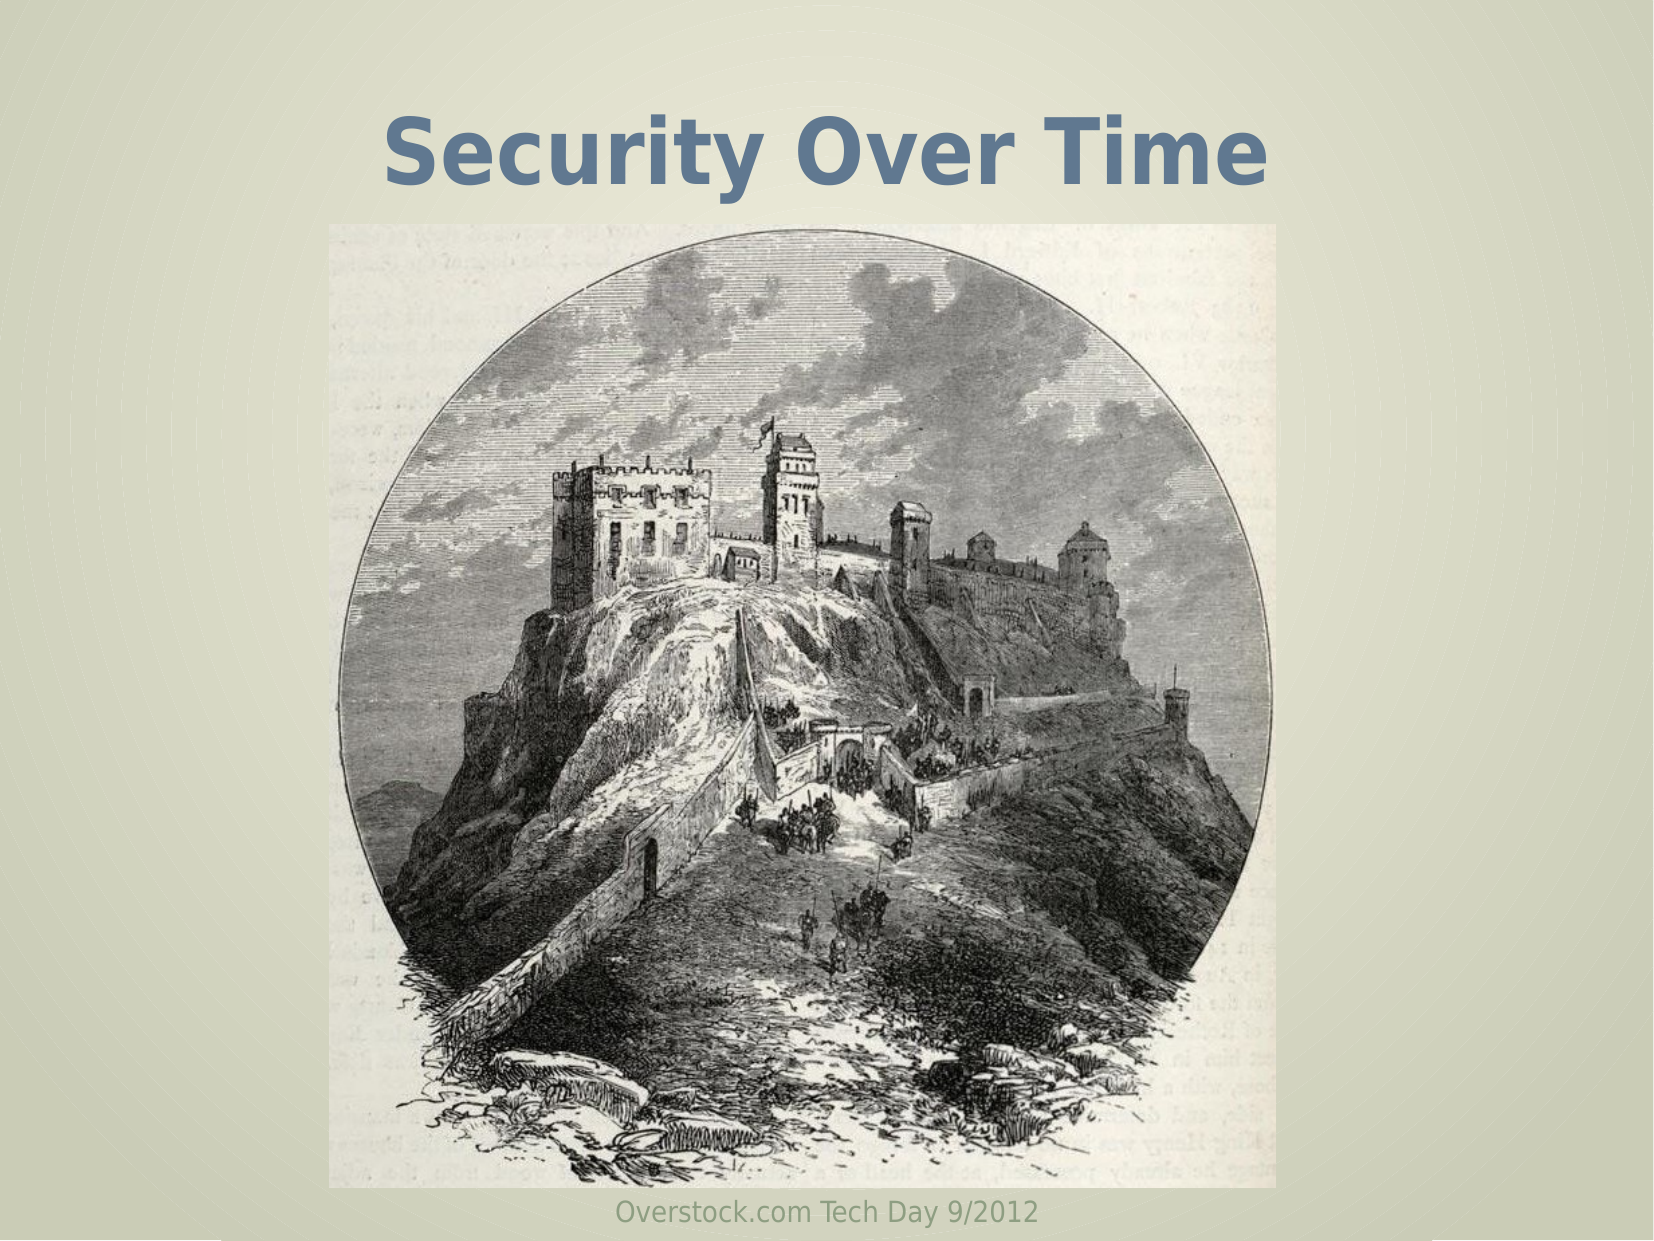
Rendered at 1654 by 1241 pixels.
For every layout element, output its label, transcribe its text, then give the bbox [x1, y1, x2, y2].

picture [329, 224, 1276, 1188]
title Security Over Time [82, 49, 1571, 257]
